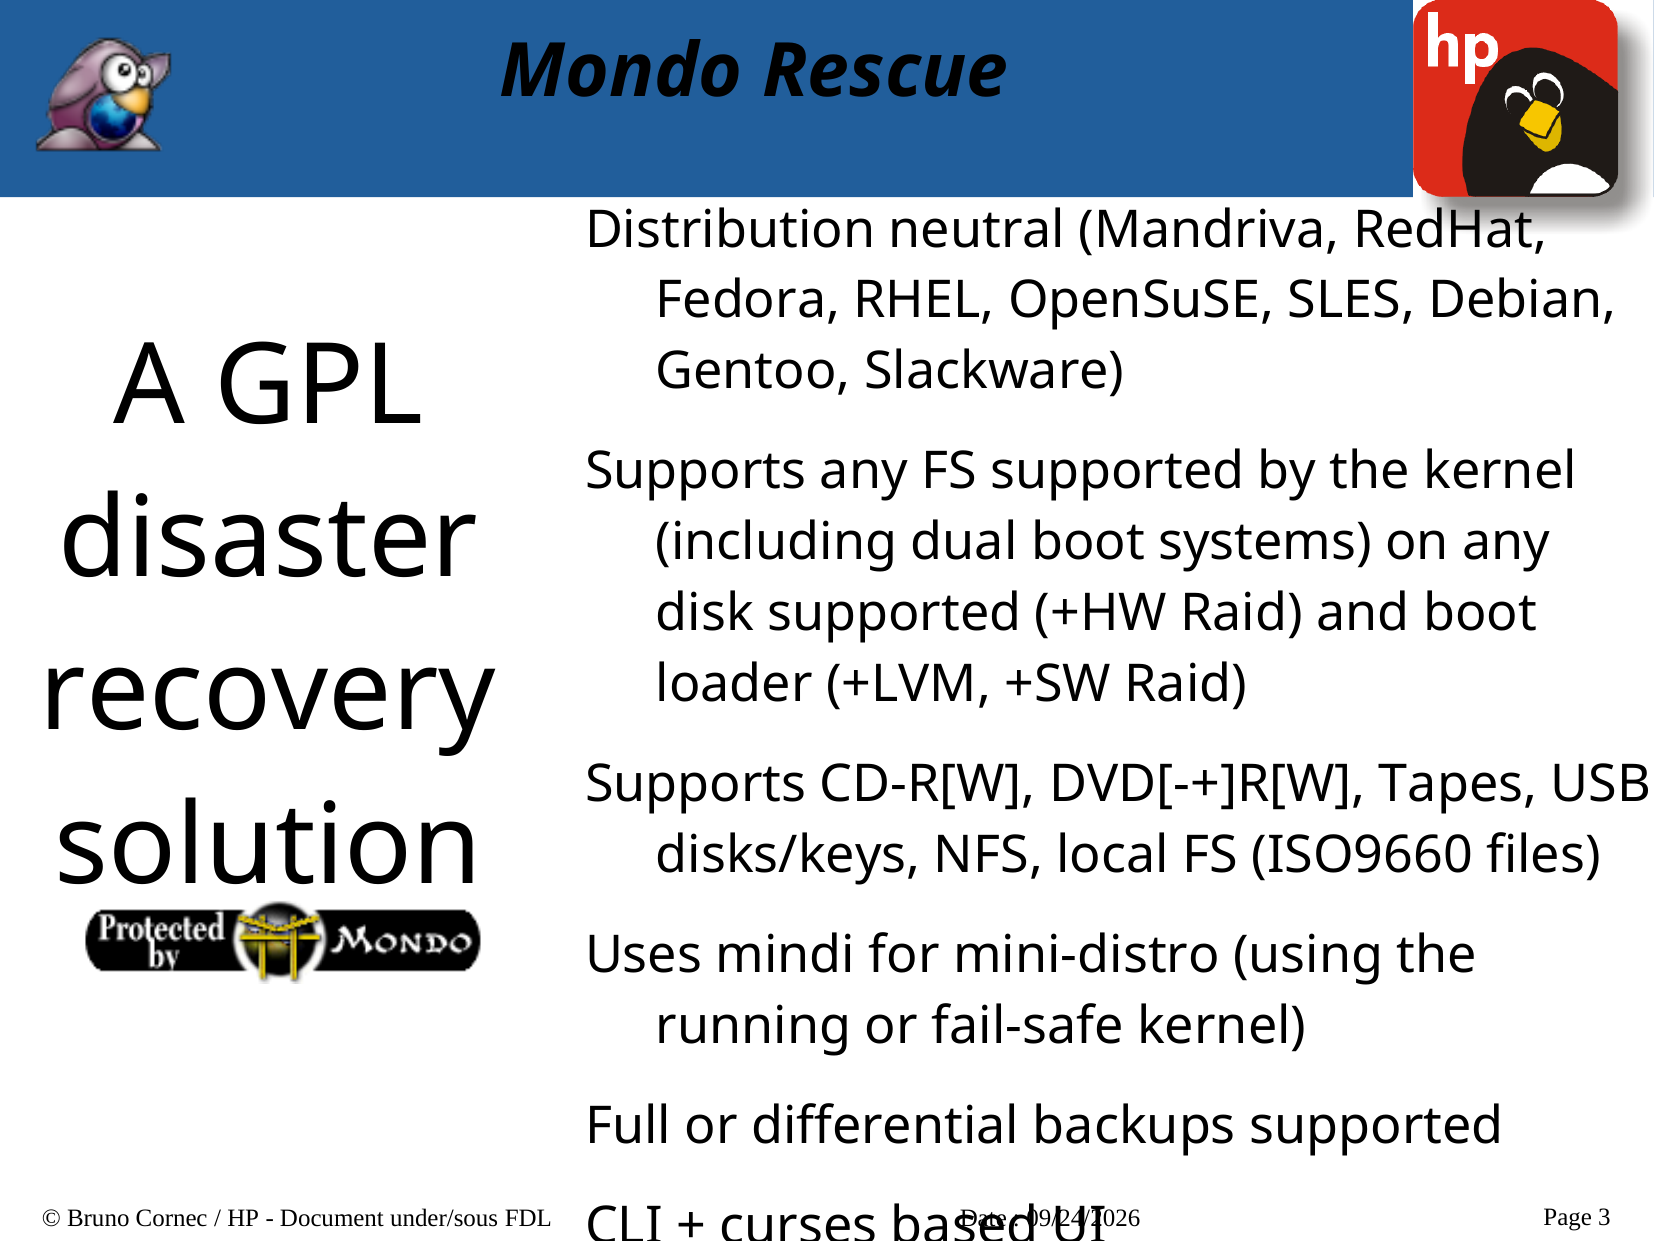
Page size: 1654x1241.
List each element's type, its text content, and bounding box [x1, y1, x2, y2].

list Distribution neutral (Mandriva, RedHat, Fedora, RHEL, OpenSuSE, SLES, Debian, Gentoo, Slackware) Supports any FS supported by the kernel (including dual boot systems) on any disk supported (+HW Raid) and boot loader (+LVM, +SW Raid) Supports CD-R[W], DVD[-+]R[W], Tapes, USB disks/keys, NFS, local FS (ISO9660 files) Uses mindi for mini-distro (using the running or fail-safe kernel) Full or differential backups supported CLI + curses based UI [573, 191, 1654, 1226]
text_box A GPL disaster recovery solution [40, 303, 573, 828]
picture [0, 0, 211, 199]
picture [84, 900, 485, 984]
picture [1413, 0, 1654, 191]
